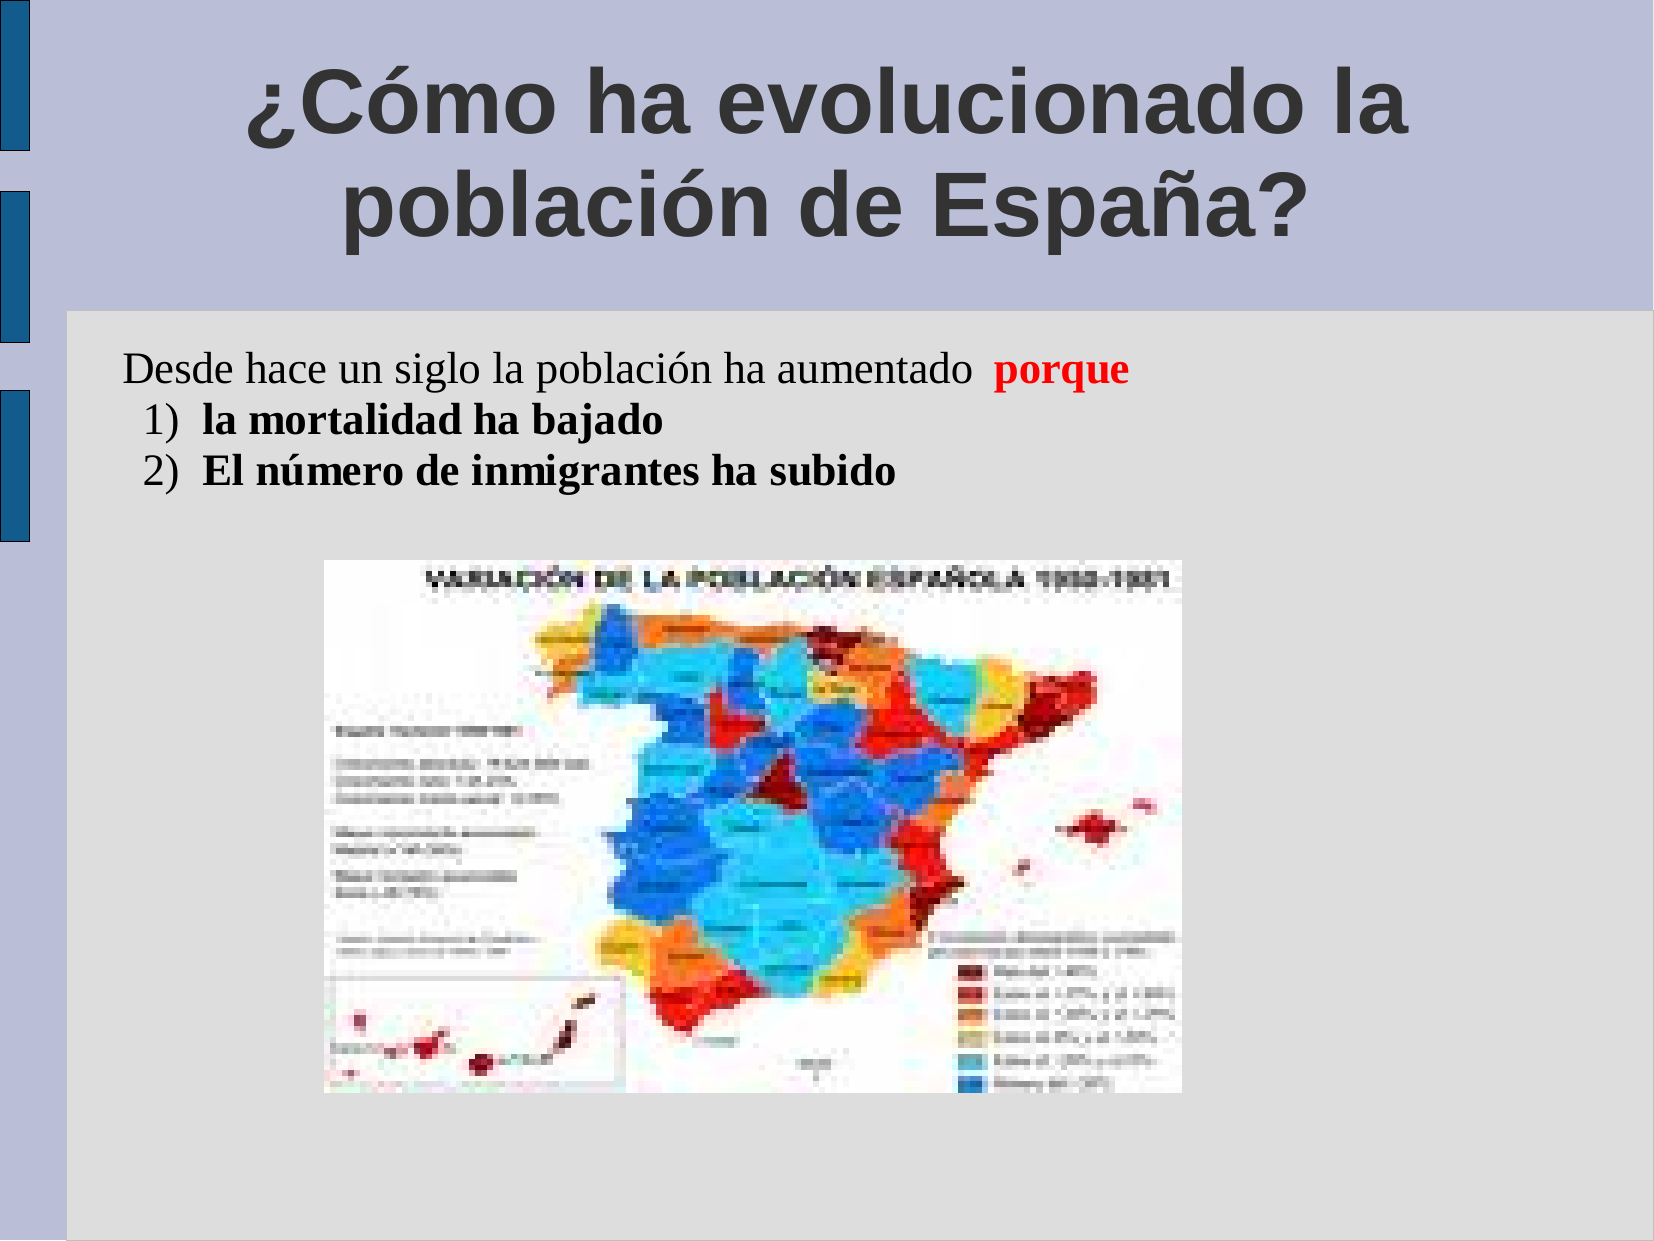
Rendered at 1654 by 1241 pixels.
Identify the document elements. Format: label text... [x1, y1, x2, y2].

chart [121, 344, 1534, 1126]
picture [324, 560, 1182, 1093]
title ¿Cómo ha evolucionado la población de España? [82, 50, 1571, 256]
